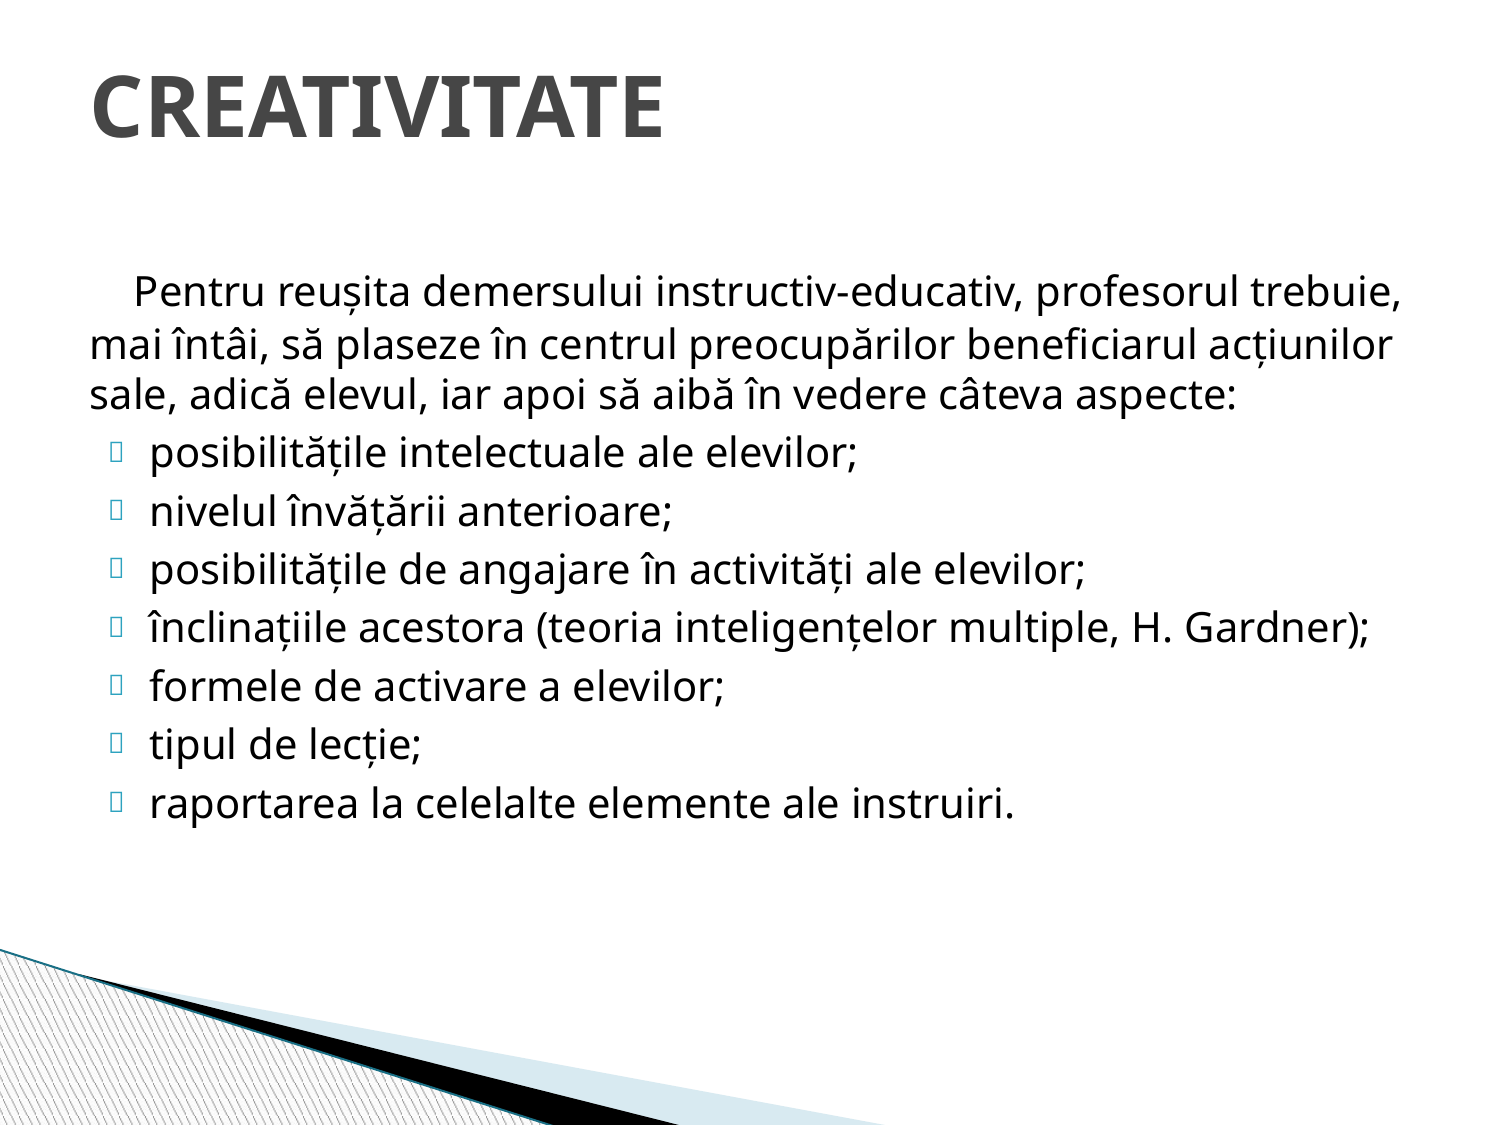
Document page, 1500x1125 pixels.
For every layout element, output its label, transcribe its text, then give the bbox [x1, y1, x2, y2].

picture [0, 952, 543, 1125]
list Pentru reușita demersului instructiv-educativ, profesorul trebuie, mai întâi, să plaseze în centrul preocupărilor beneficiarul acțiunilor sale, adică elevul, iar apoi să aibă în vedere câteva aspecte: posibilitățile intelectuale ale elevilor; nivelul învățării anterioare; posibilitățile de angajare în activități ale elevilor; înclinațiile acestora (teoria inteligențelor multiple, H. Gardner); formele de activare a elevilor; tipul de lecție; raportarea la celelalte elemente ale instruiri. [75, 243, 1425, 986]
title CREATIVITATE [75, 45, 1425, 233]
